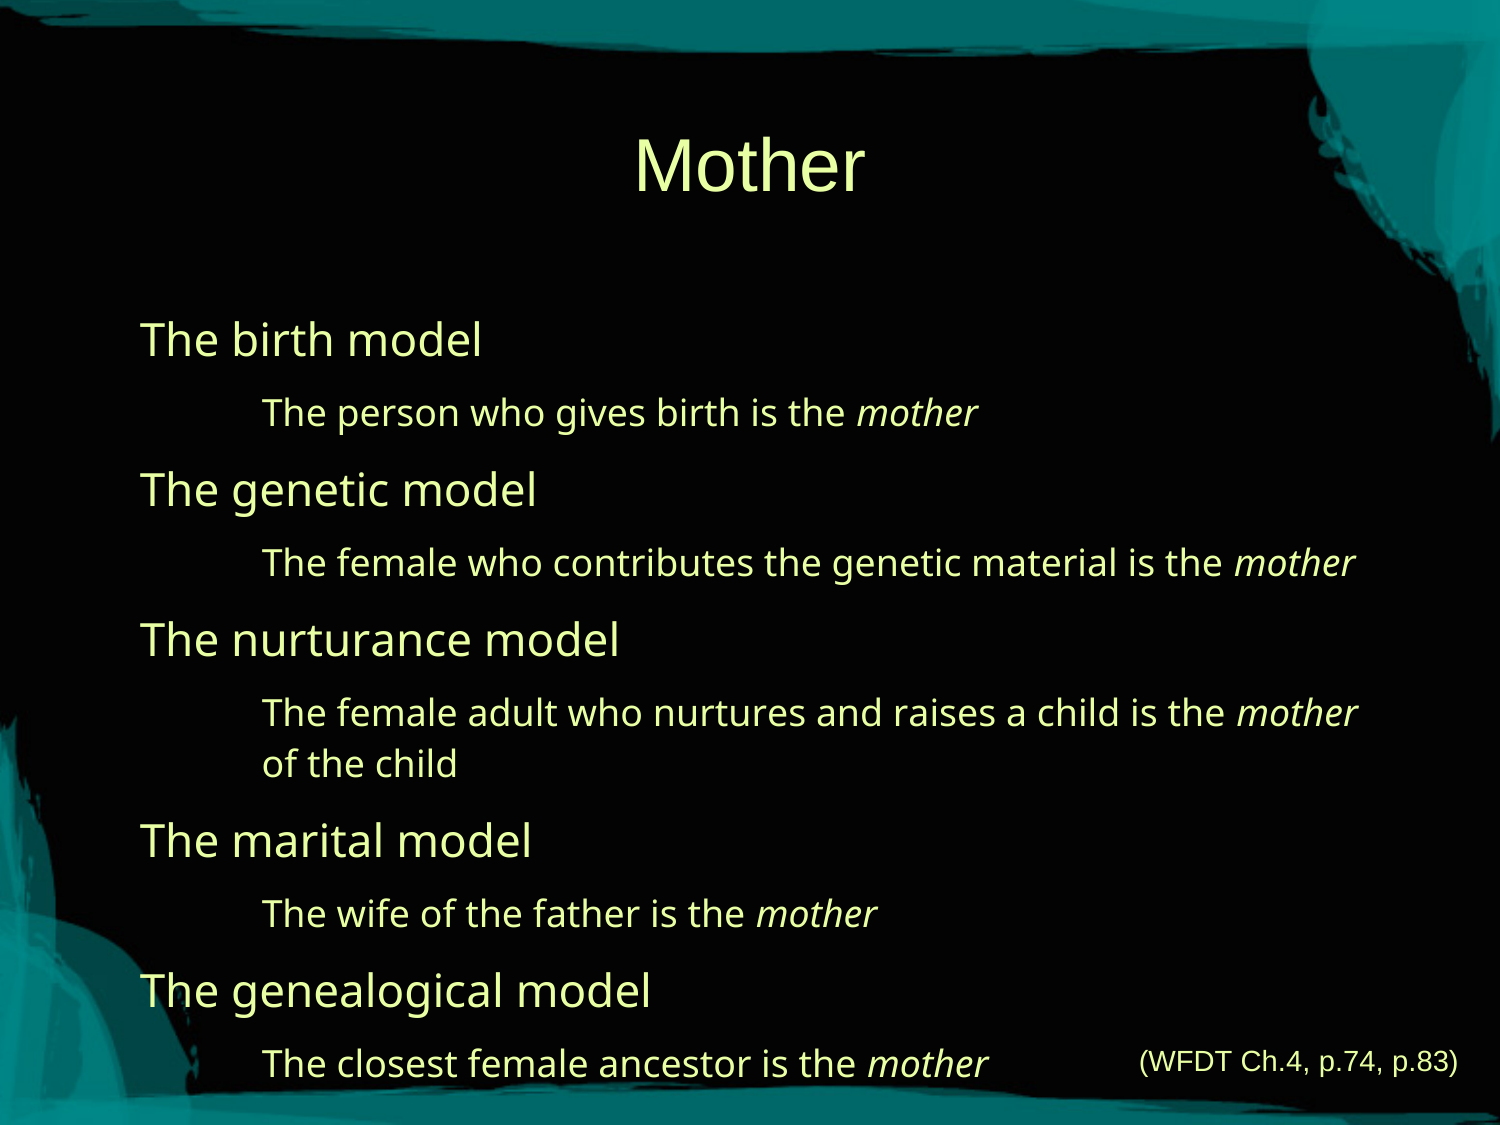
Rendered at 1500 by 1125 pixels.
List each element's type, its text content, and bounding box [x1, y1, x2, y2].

picture [0, 0, 1500, 1125]
text_box (WFDT Ch.4, p.74, p.83) [1124, 1037, 1475, 1086]
list The birth model The person who gives birth is the mother The genetic model The female who contributes the genetic material is the mother The nurturance model The female adult who nurtures and raises a child is the mother of the child The marital model The wife of the father is the mother The genealogical model The closest female ancestor is the mother [125, 299, 1401, 1026]
title Mother [87, 69, 1413, 263]
